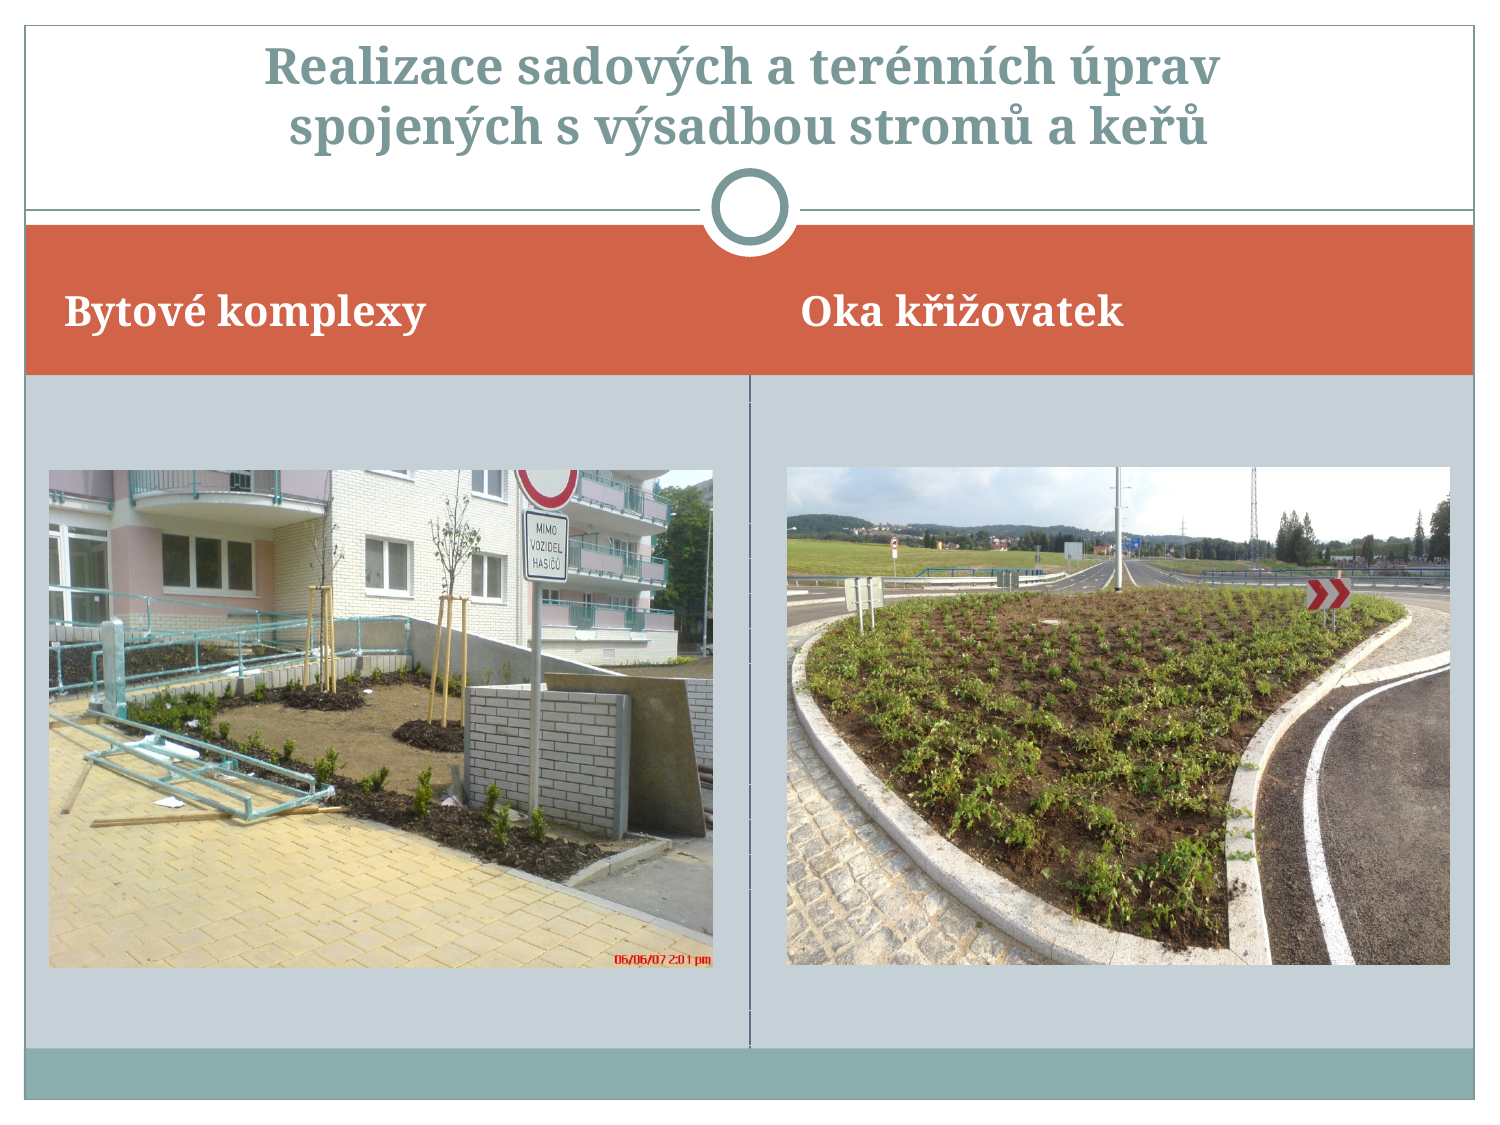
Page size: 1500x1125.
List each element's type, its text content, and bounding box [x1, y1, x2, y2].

picture [787, 467, 1450, 965]
picture [49, 470, 713, 968]
title Realizace sadových a terénních úprav spojených s výsadbou stromů a keřů [49, 0, 1450, 162]
list Oka křižovatek [785, 249, 1449, 370]
list Bytové komplexy [49, 249, 713, 371]
